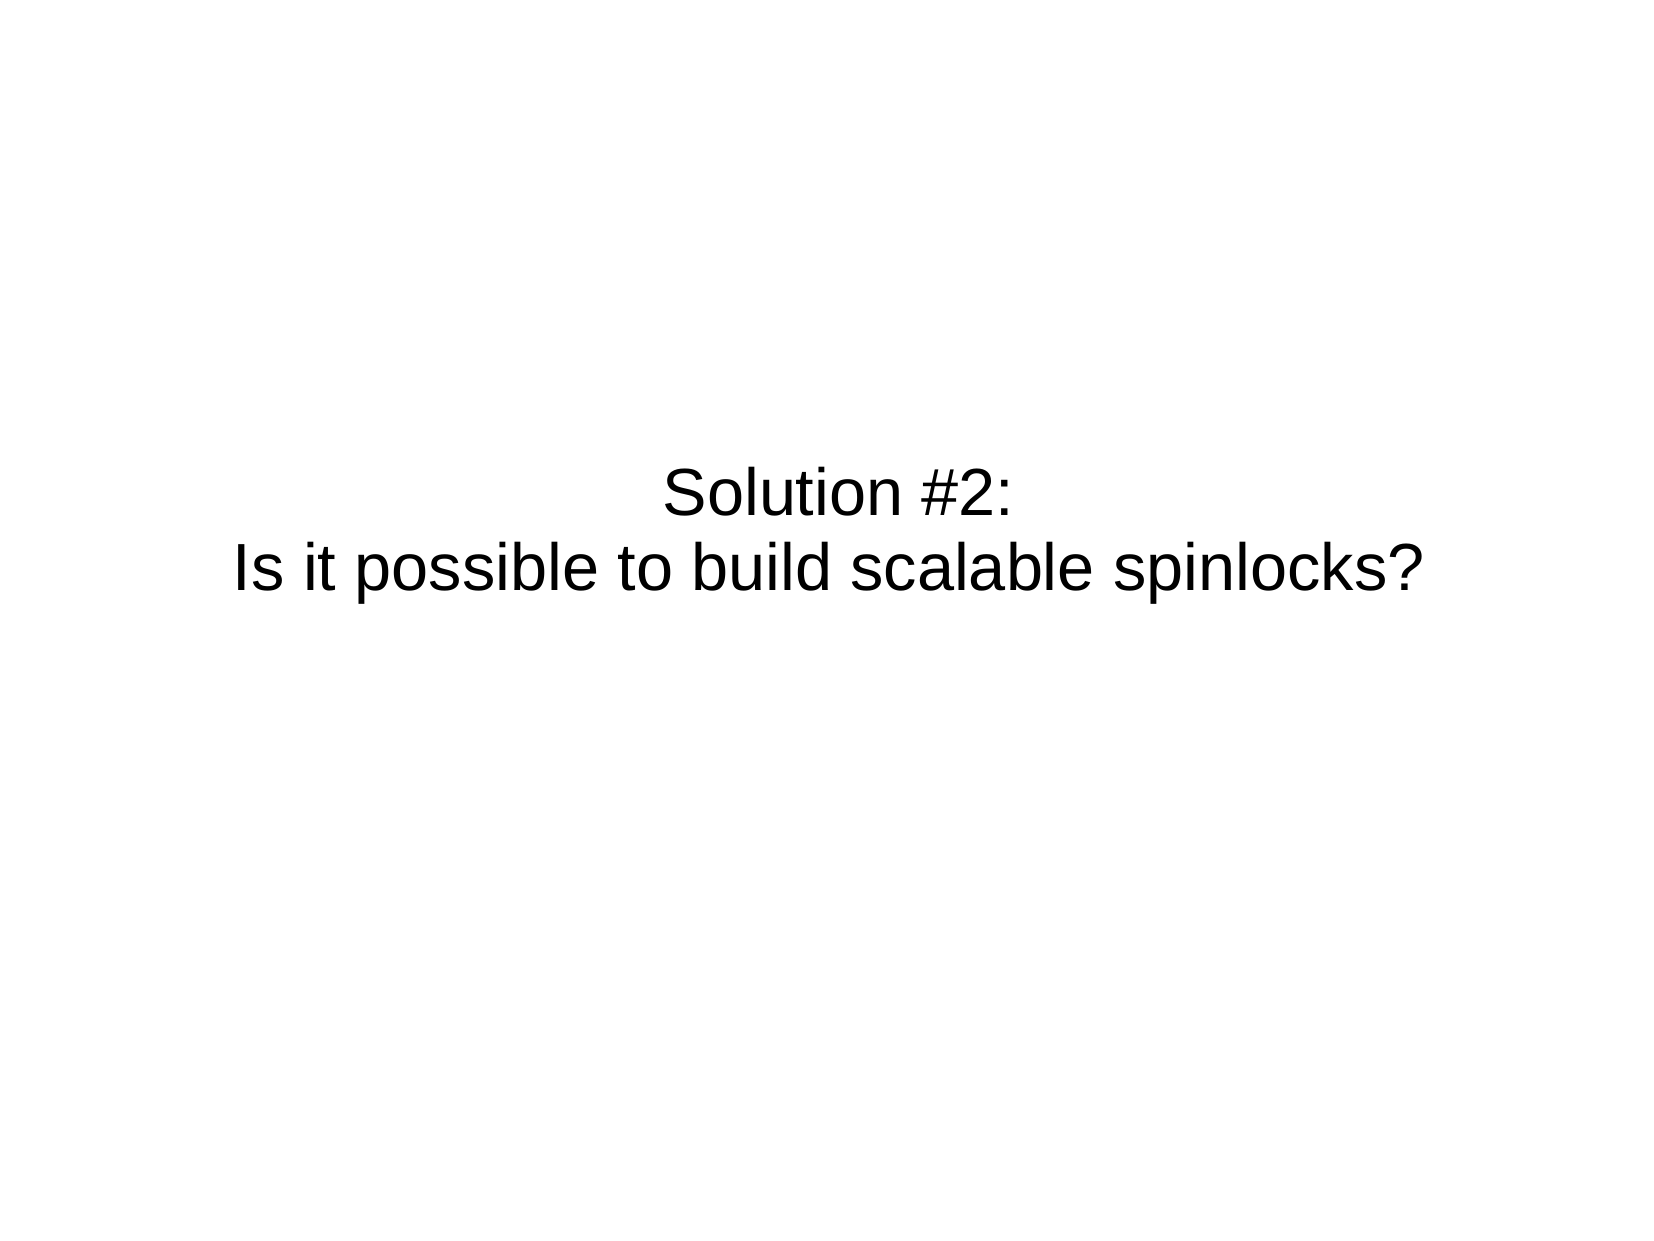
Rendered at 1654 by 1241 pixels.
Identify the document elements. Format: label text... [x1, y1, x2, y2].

subtitle Solution #2: Is it possible to build scalable spinlocks? [82, 49, 1571, 1010]
